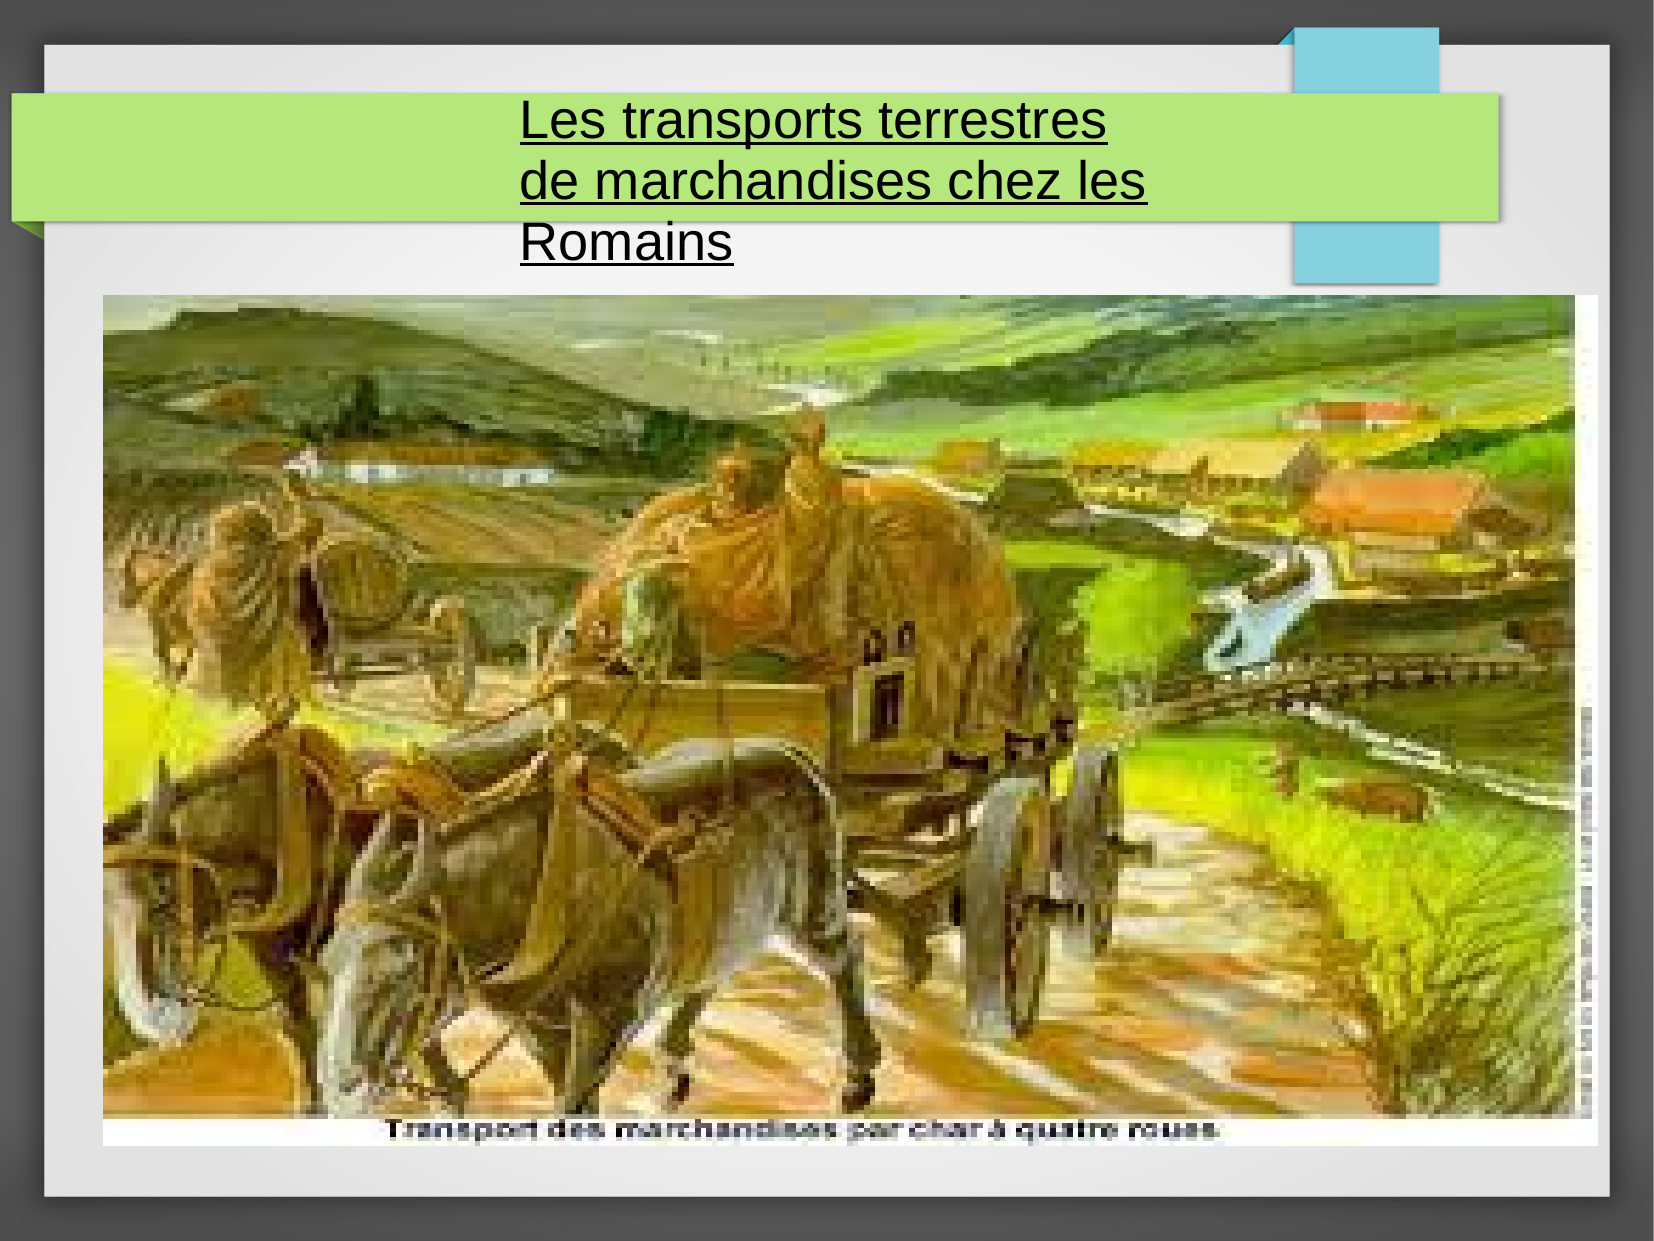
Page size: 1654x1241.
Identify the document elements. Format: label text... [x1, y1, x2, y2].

title Les transports terrestres de marchandises chez les Romains [519, 0, 1170, 295]
picture [0, 0, 1654, 1241]
